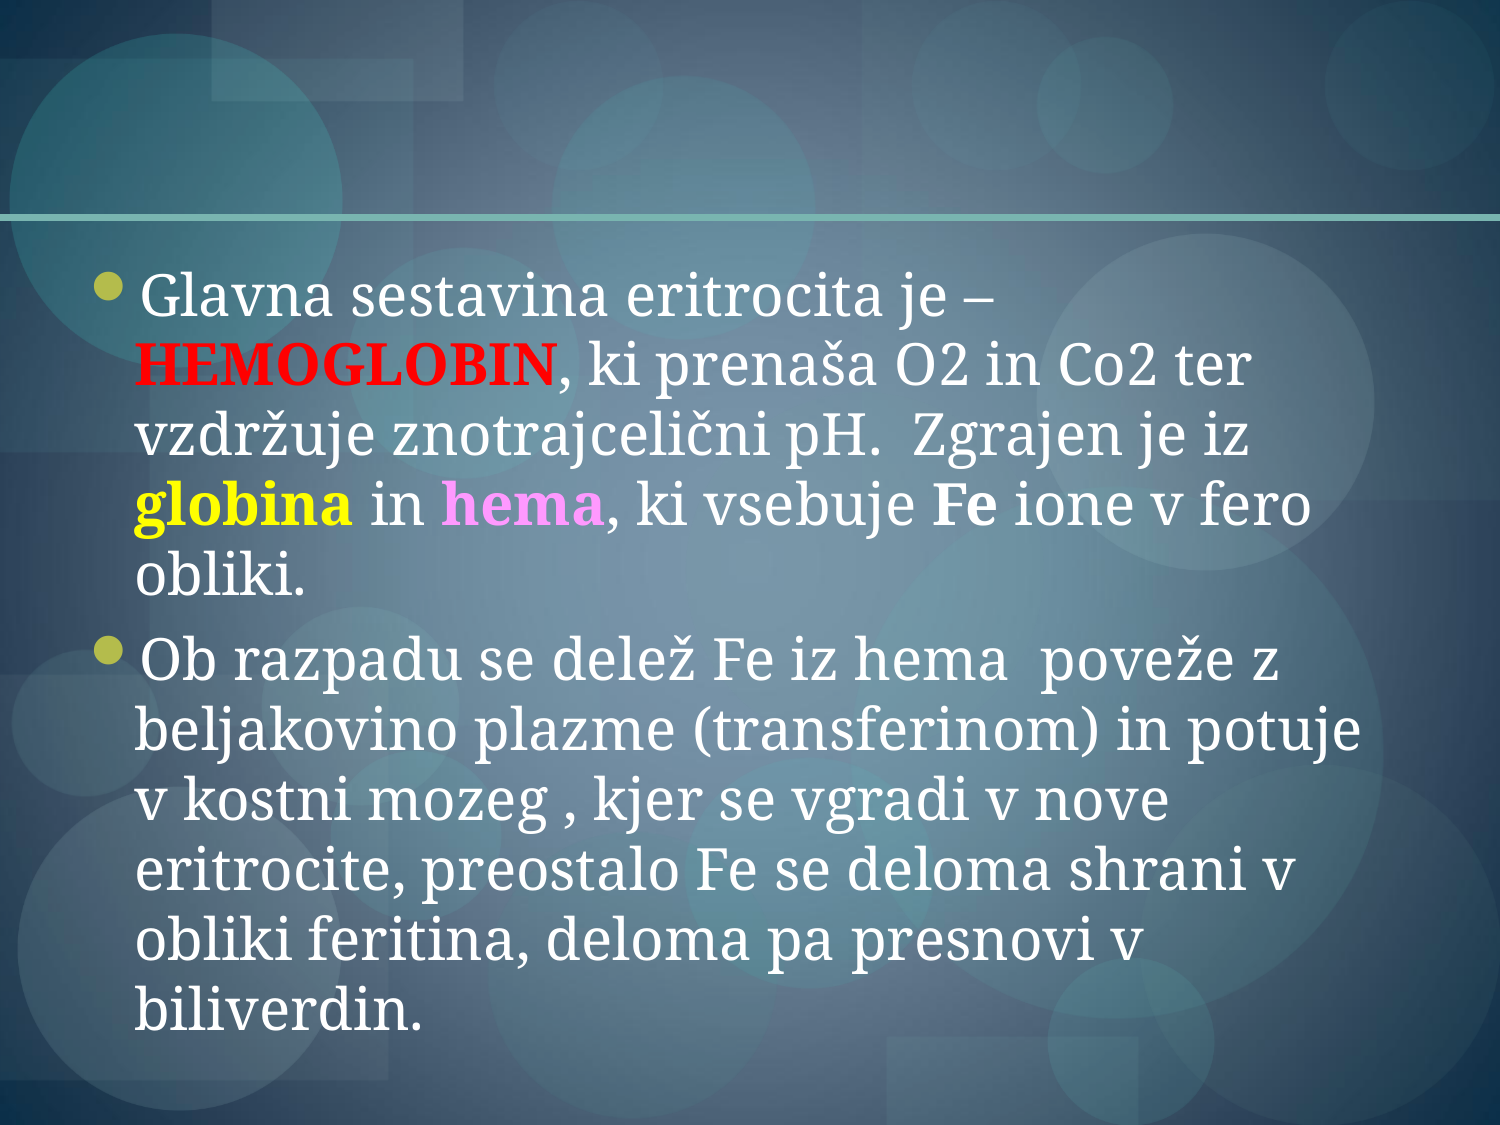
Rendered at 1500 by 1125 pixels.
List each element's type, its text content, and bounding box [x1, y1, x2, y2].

picture [0, 0, 1500, 1125]
text_box Glavna sestavina eritrocita je –HEMOGLOBIN, ki prenaša O2 in Co2 ter vzdržuje znotrajcelični pH. Zgrajen je iz globina in hema, ki vsebuje Fe ione v fero obliki. Ob razpadu se delež Fe iz hema poveže z beljakovino plazme (transferinom) in potuje v kostni mozeg , kjer se vgradi v nove eritrocite, preostalo Fe se deloma shrani v obliki feritina, deloma pa presnovi v biliverdin. [74, 249, 1425, 1000]
